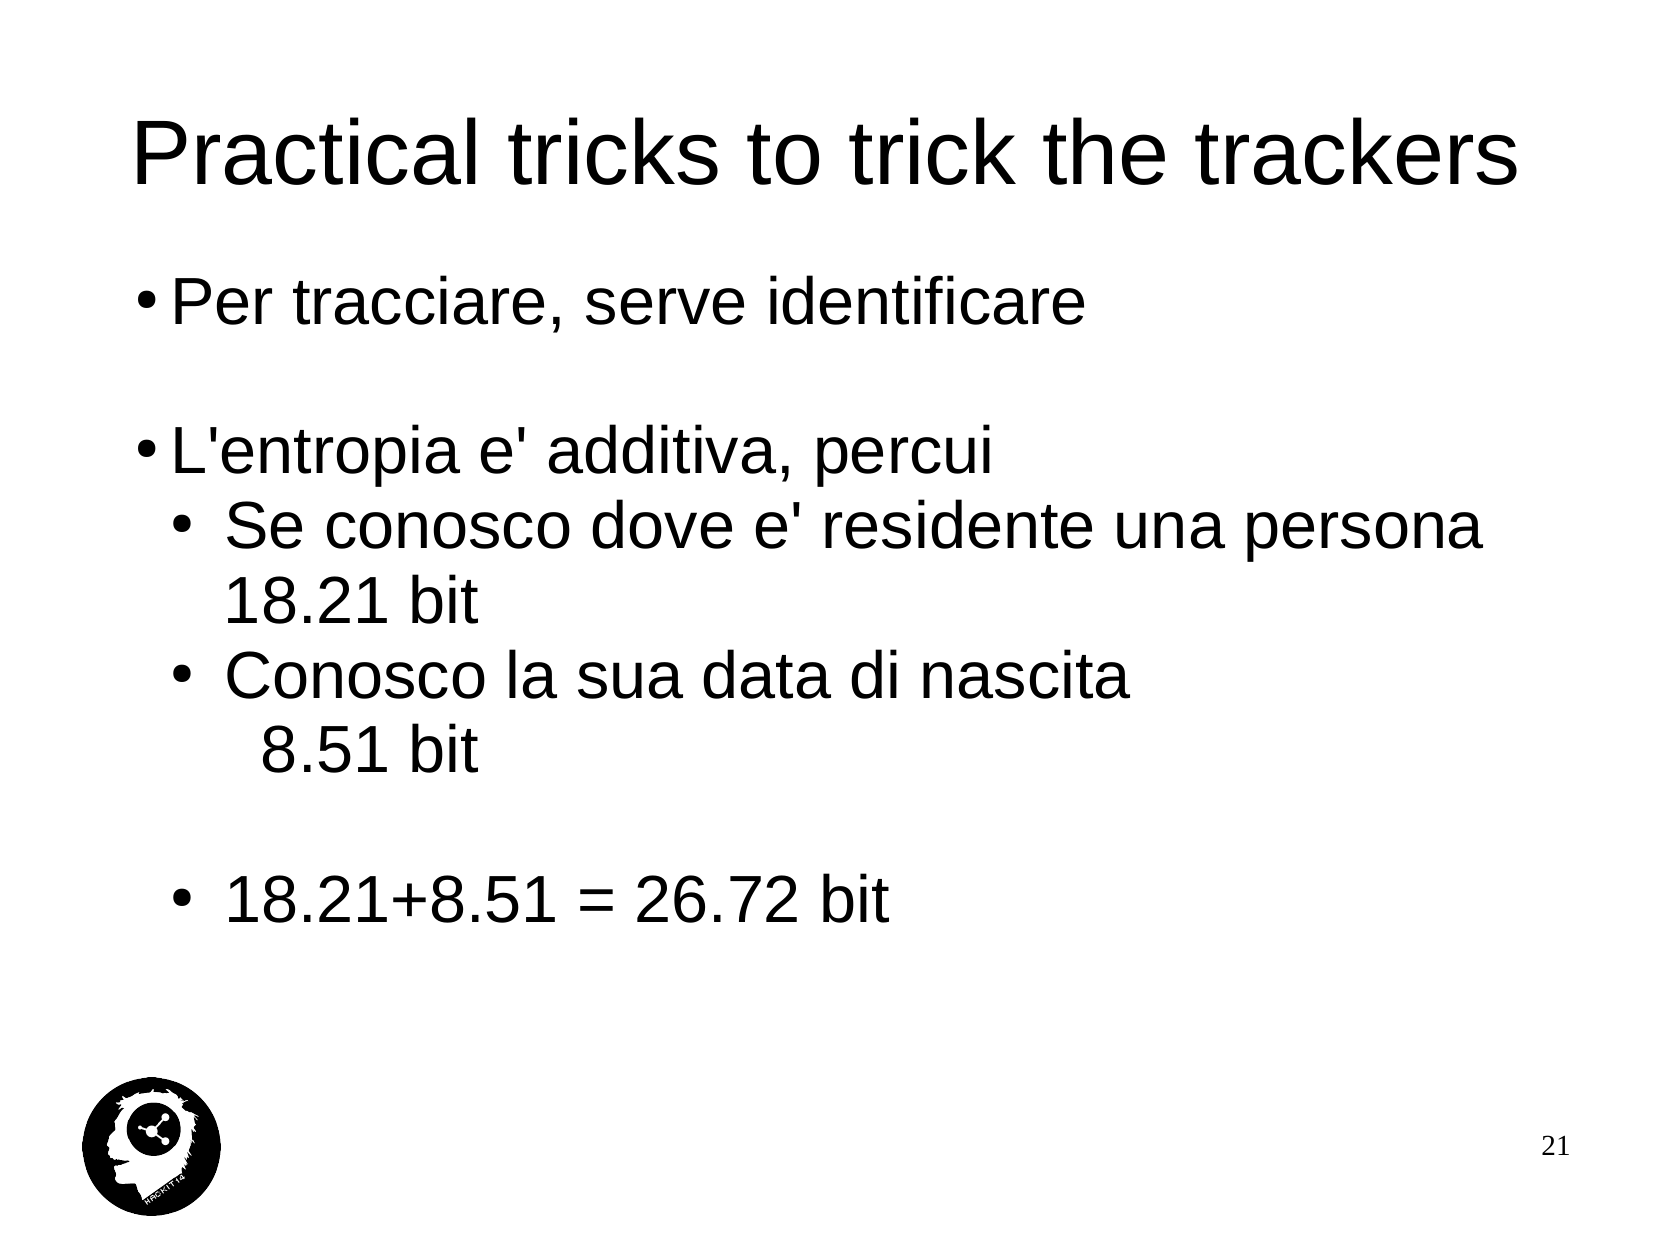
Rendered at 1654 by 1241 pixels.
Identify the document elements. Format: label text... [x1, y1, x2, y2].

picture [82, 1077, 221, 1216]
text_box Per tracciare, serve identificare L'entropia e' additiva, percui Se conosco dove e' residente una persona 18.21 bit Conosco la sua data di nascita 8.51 bit 18.21+8.51 = 26.72 bit [120, 256, 1531, 1019]
title Practical tricks to trick the trackers [82, 49, 1571, 257]
